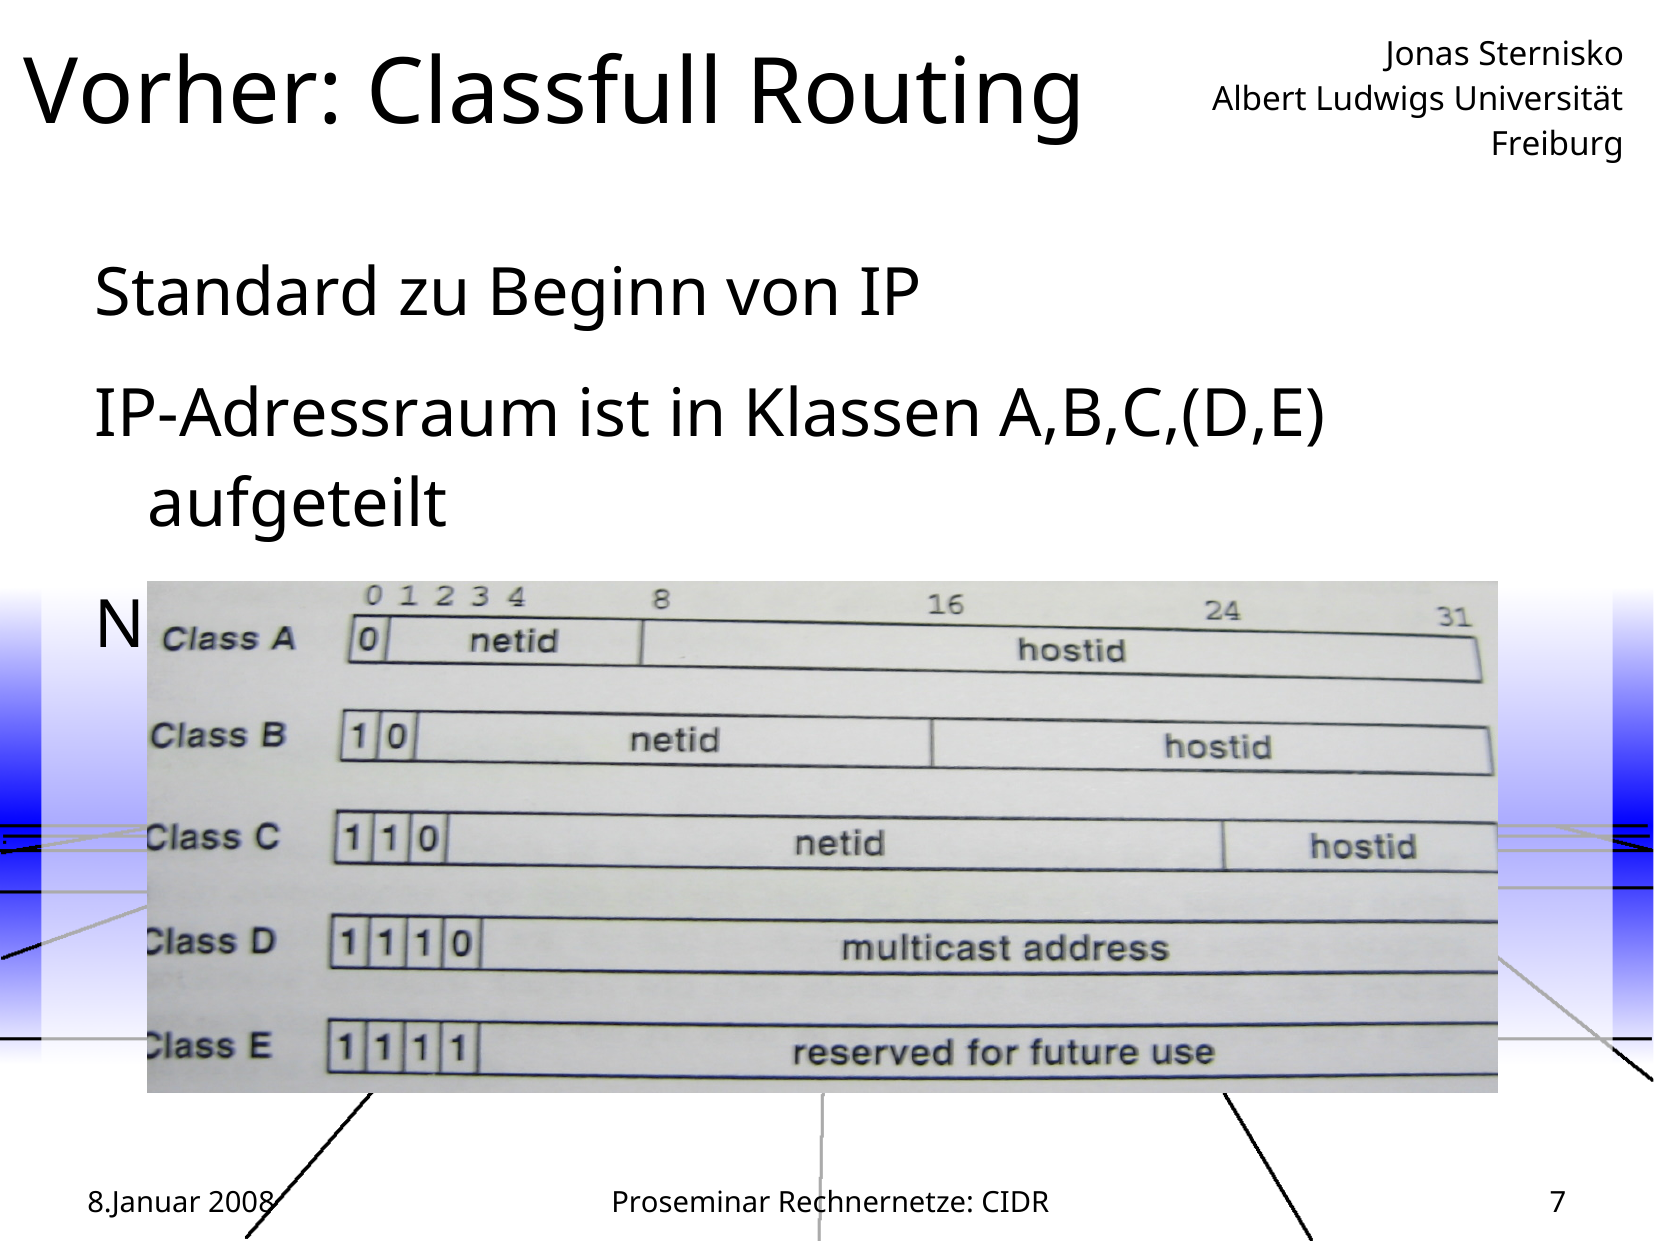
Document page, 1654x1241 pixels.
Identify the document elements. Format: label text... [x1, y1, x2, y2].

title Vorher: Classfull Routing [23, 31, 1093, 146]
list Standard zu Beginn von IP IP-Adressraum ist in Klassen A,B,C,(D,E) aufgeteilt Netzwerk- und Host-ID [76, 185, 1565, 1137]
picture [0, 0, 1654, 1241]
